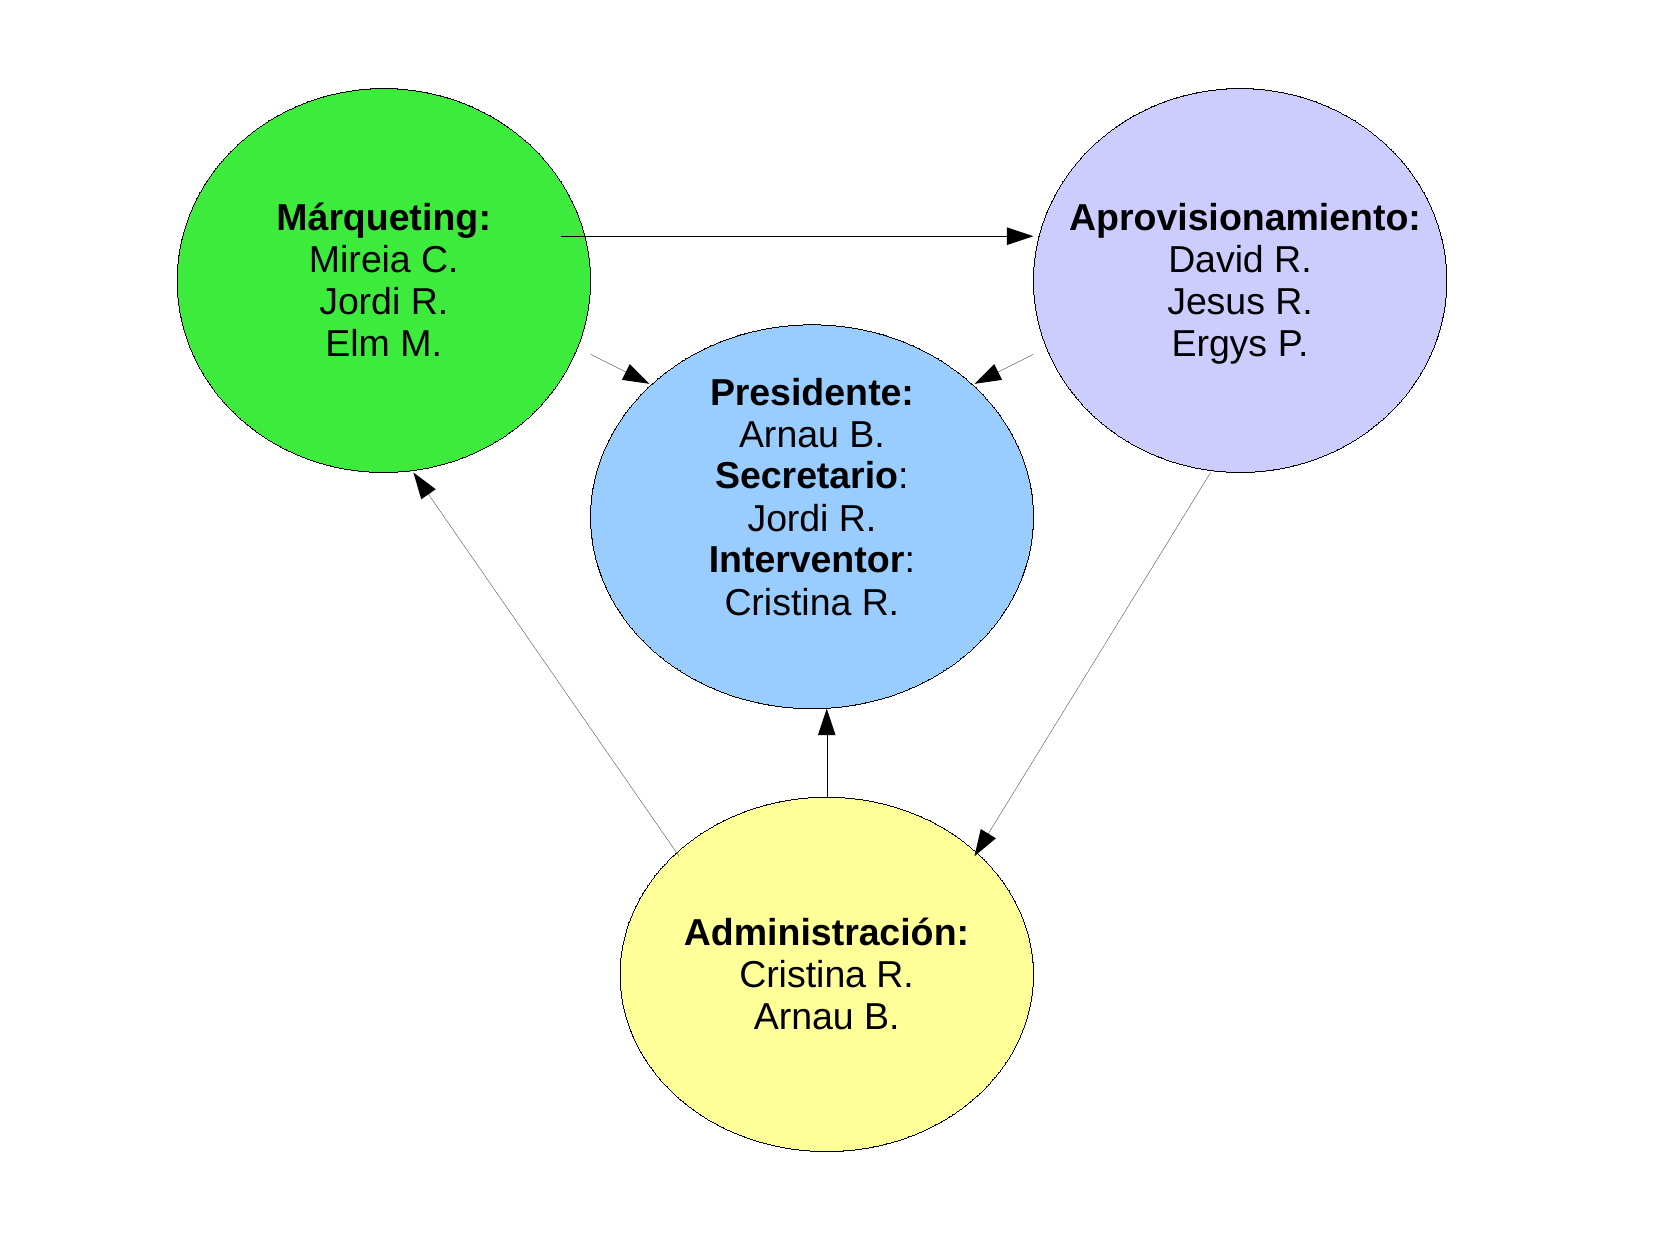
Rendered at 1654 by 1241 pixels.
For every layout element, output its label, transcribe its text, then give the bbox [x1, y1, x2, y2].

text_box Administración: Cristina R. Arnau B. [620, 797, 1034, 1152]
text_box Márqueting: Mireia C. Jordi R. Elm M. [177, 88, 591, 473]
text_box Aprovisionamiento: David R. Jesus R. Ergys P. [1033, 88, 1447, 473]
text_box Presidente: Arnau B. Secretario: Jordi R. Interventor: Cristina R. [590, 324, 1034, 709]
